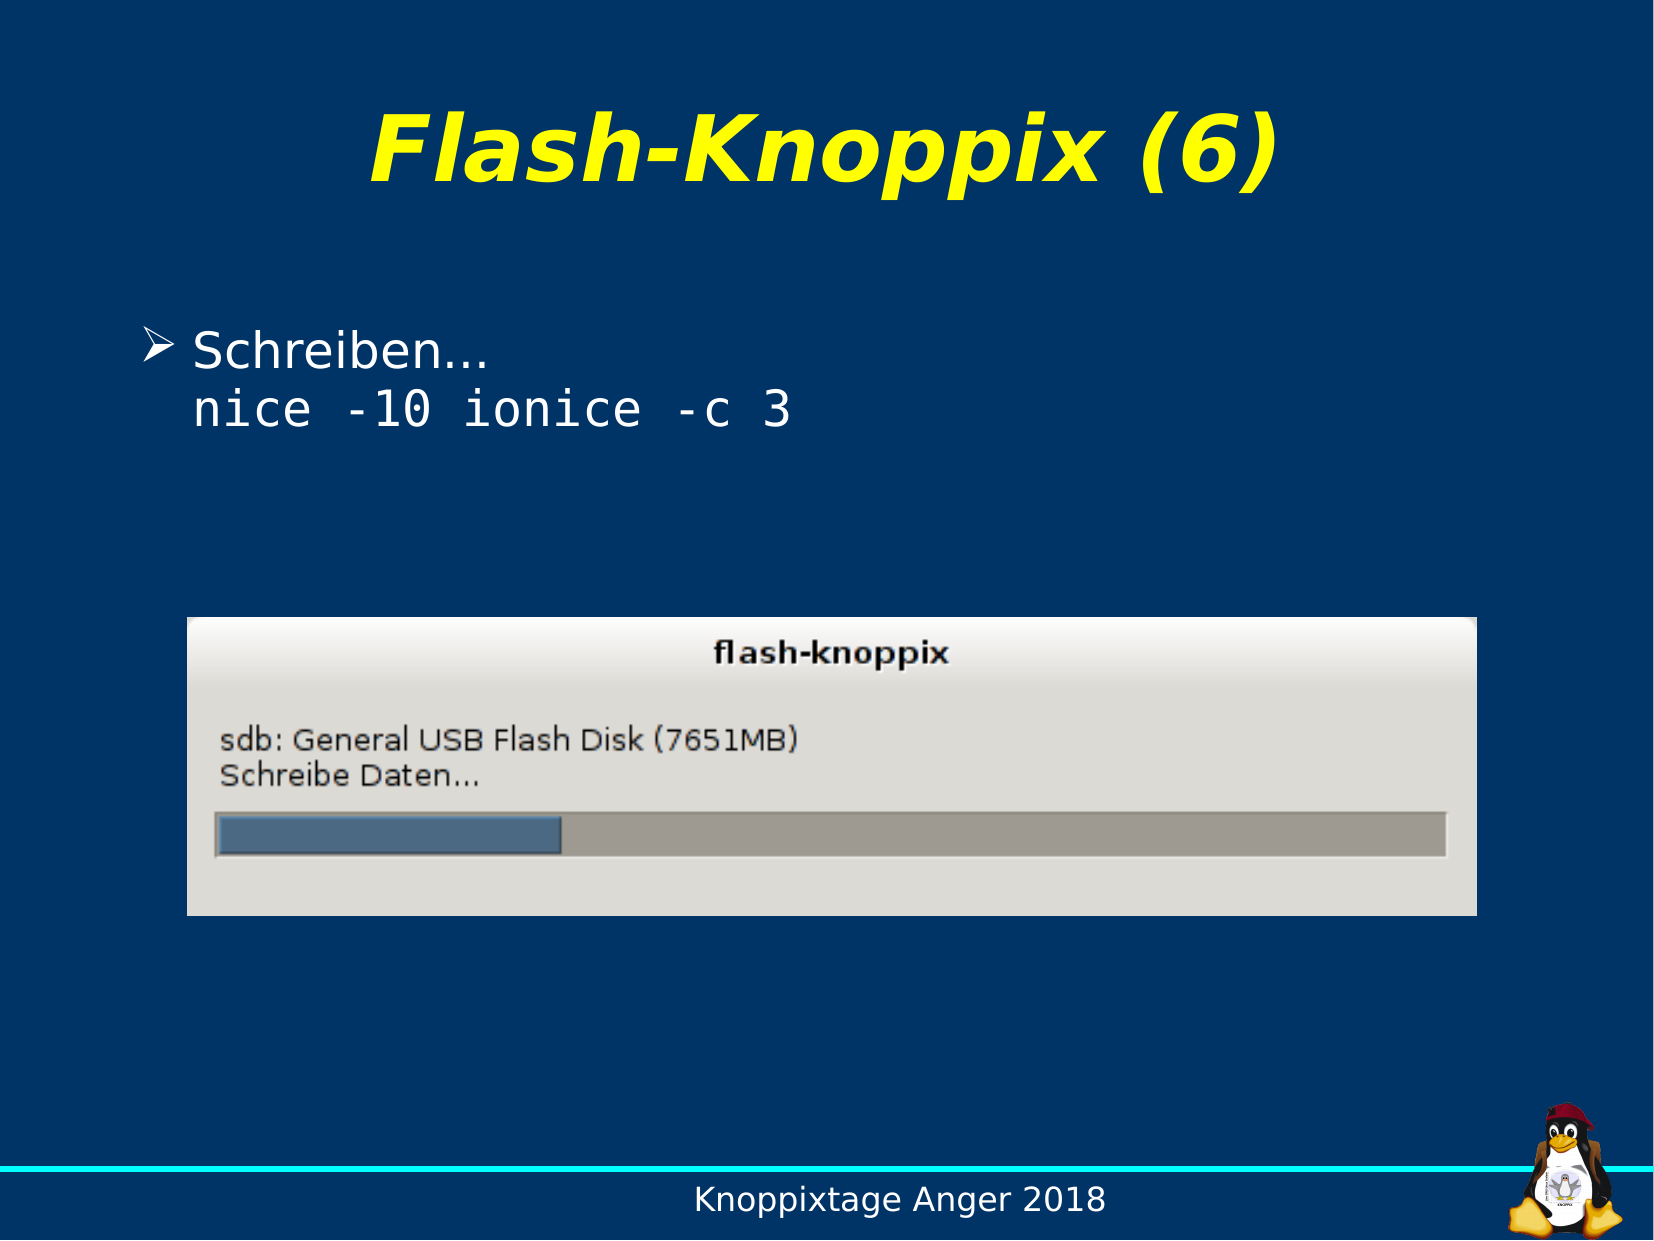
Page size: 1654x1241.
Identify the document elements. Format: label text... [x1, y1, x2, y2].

list Schreiben... nice -10 ionice -c 3 [121, 322, 1561, 1132]
picture [187, 617, 1477, 916]
picture [1505, 1100, 1625, 1241]
title Flash-Knoppix (6) [121, 46, 1534, 254]
